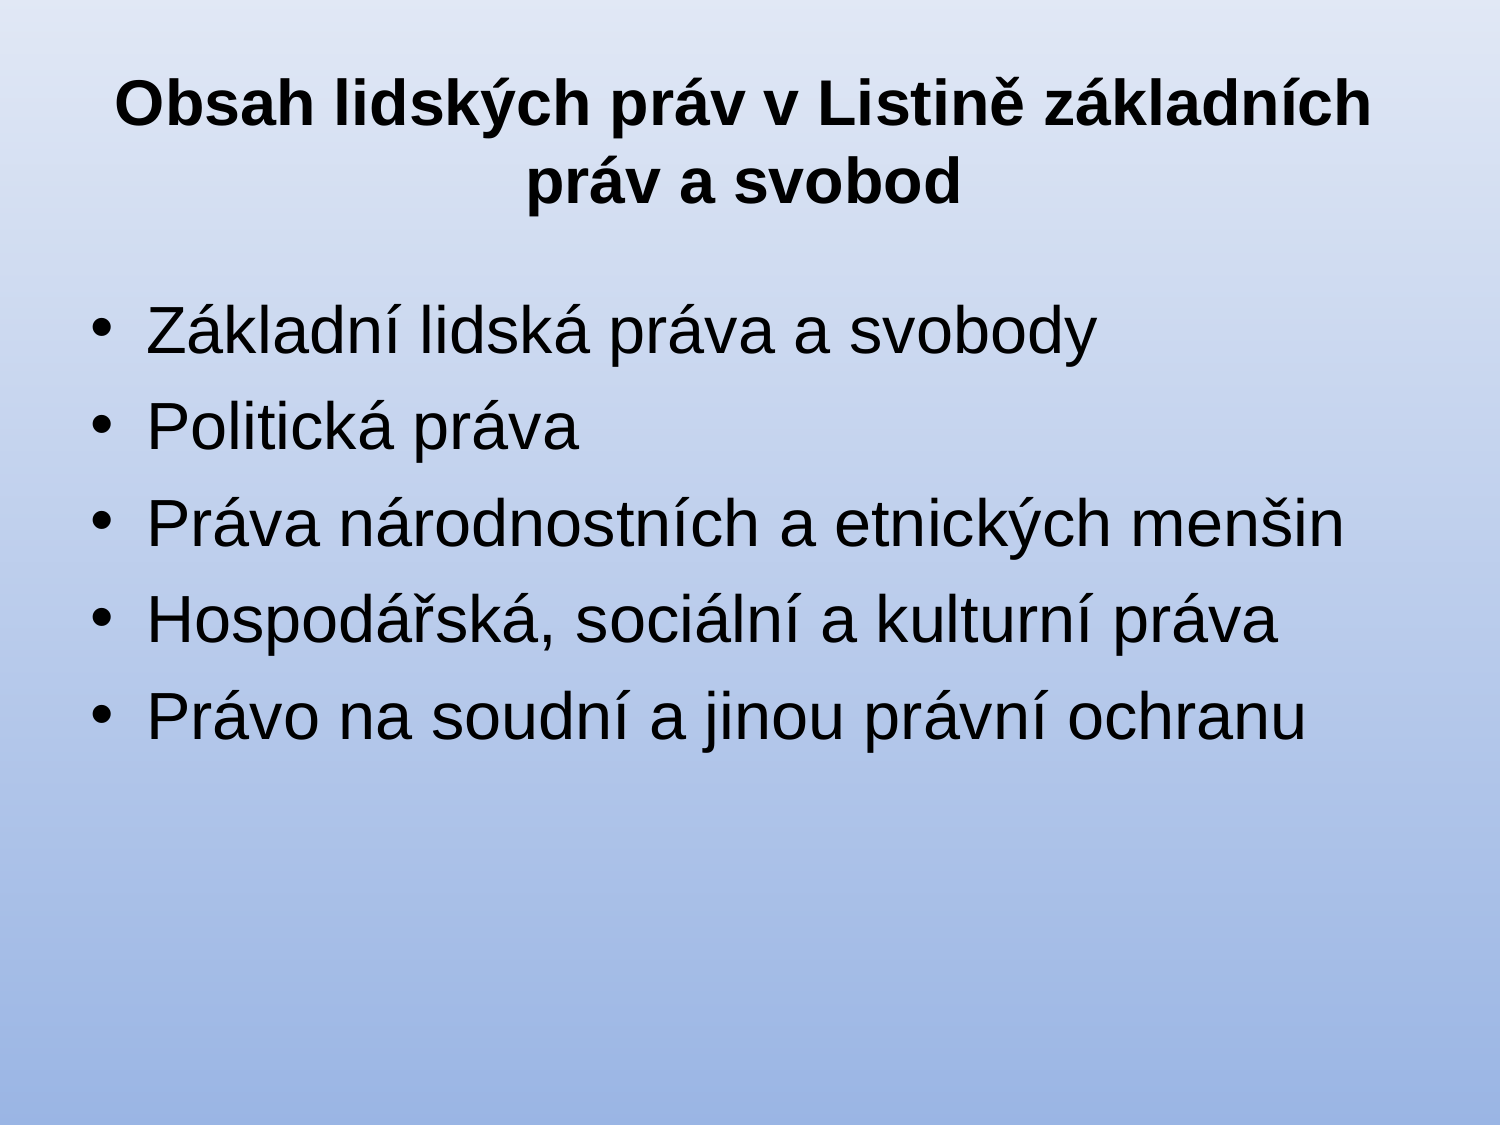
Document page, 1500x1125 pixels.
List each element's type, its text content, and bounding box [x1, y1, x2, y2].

title Obsah lidských práv v Listině základních práv a svobod [29, 45, 1459, 233]
list Základní lidská práva a svobody Politická práva Práva národnostních a etnických menšin Hospodářská, sociální a kulturní práva Právo na soudní a jinou právní ochranu [75, 278, 1426, 1006]
